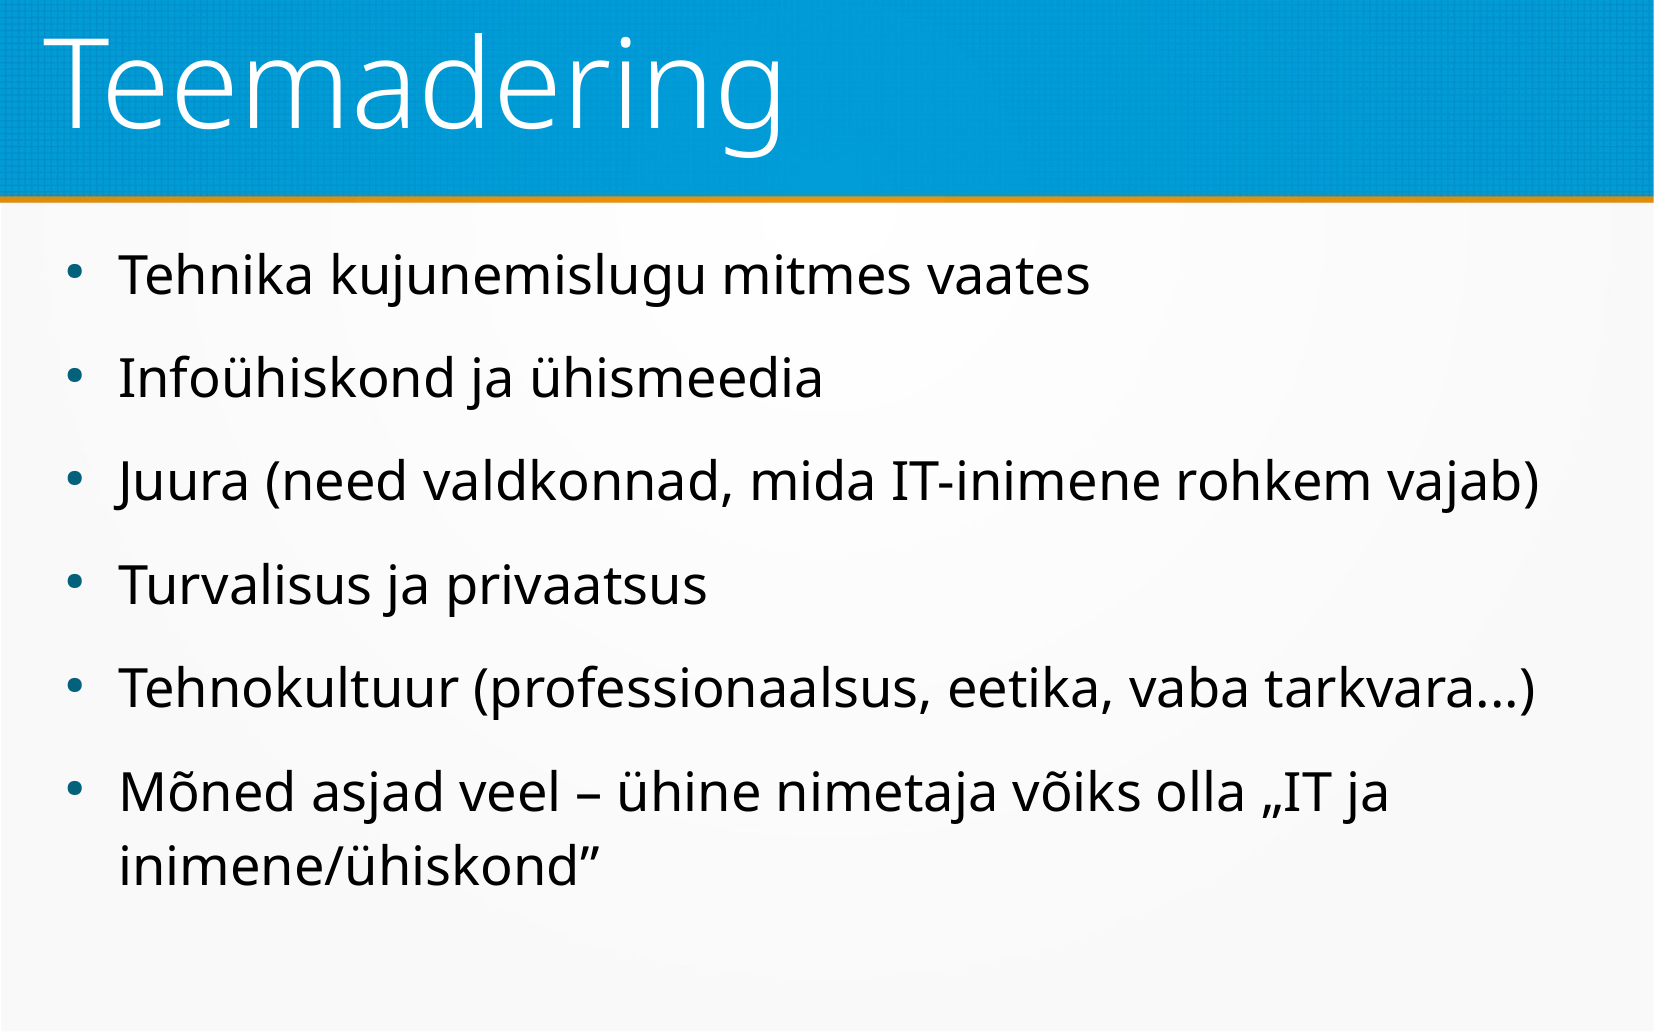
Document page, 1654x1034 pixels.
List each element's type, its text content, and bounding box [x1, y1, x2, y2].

list Tehnika kujunemislugu mitmes vaates Infoühiskond ja ühismeedia Juura (need valdkonnad, mida IT-inimene rohkem vajab) Turvalisus ja privaatsus Tehnokultuur (professionaalsus, eetika, vaba tarkvara...) Mõned asjad veel – ühine nimetaja võiks olla „IT ja inimene/ühiskond” [47, 236, 1607, 1002]
title Teemadering [43, 0, 1619, 166]
picture [0, 195, 1654, 1034]
